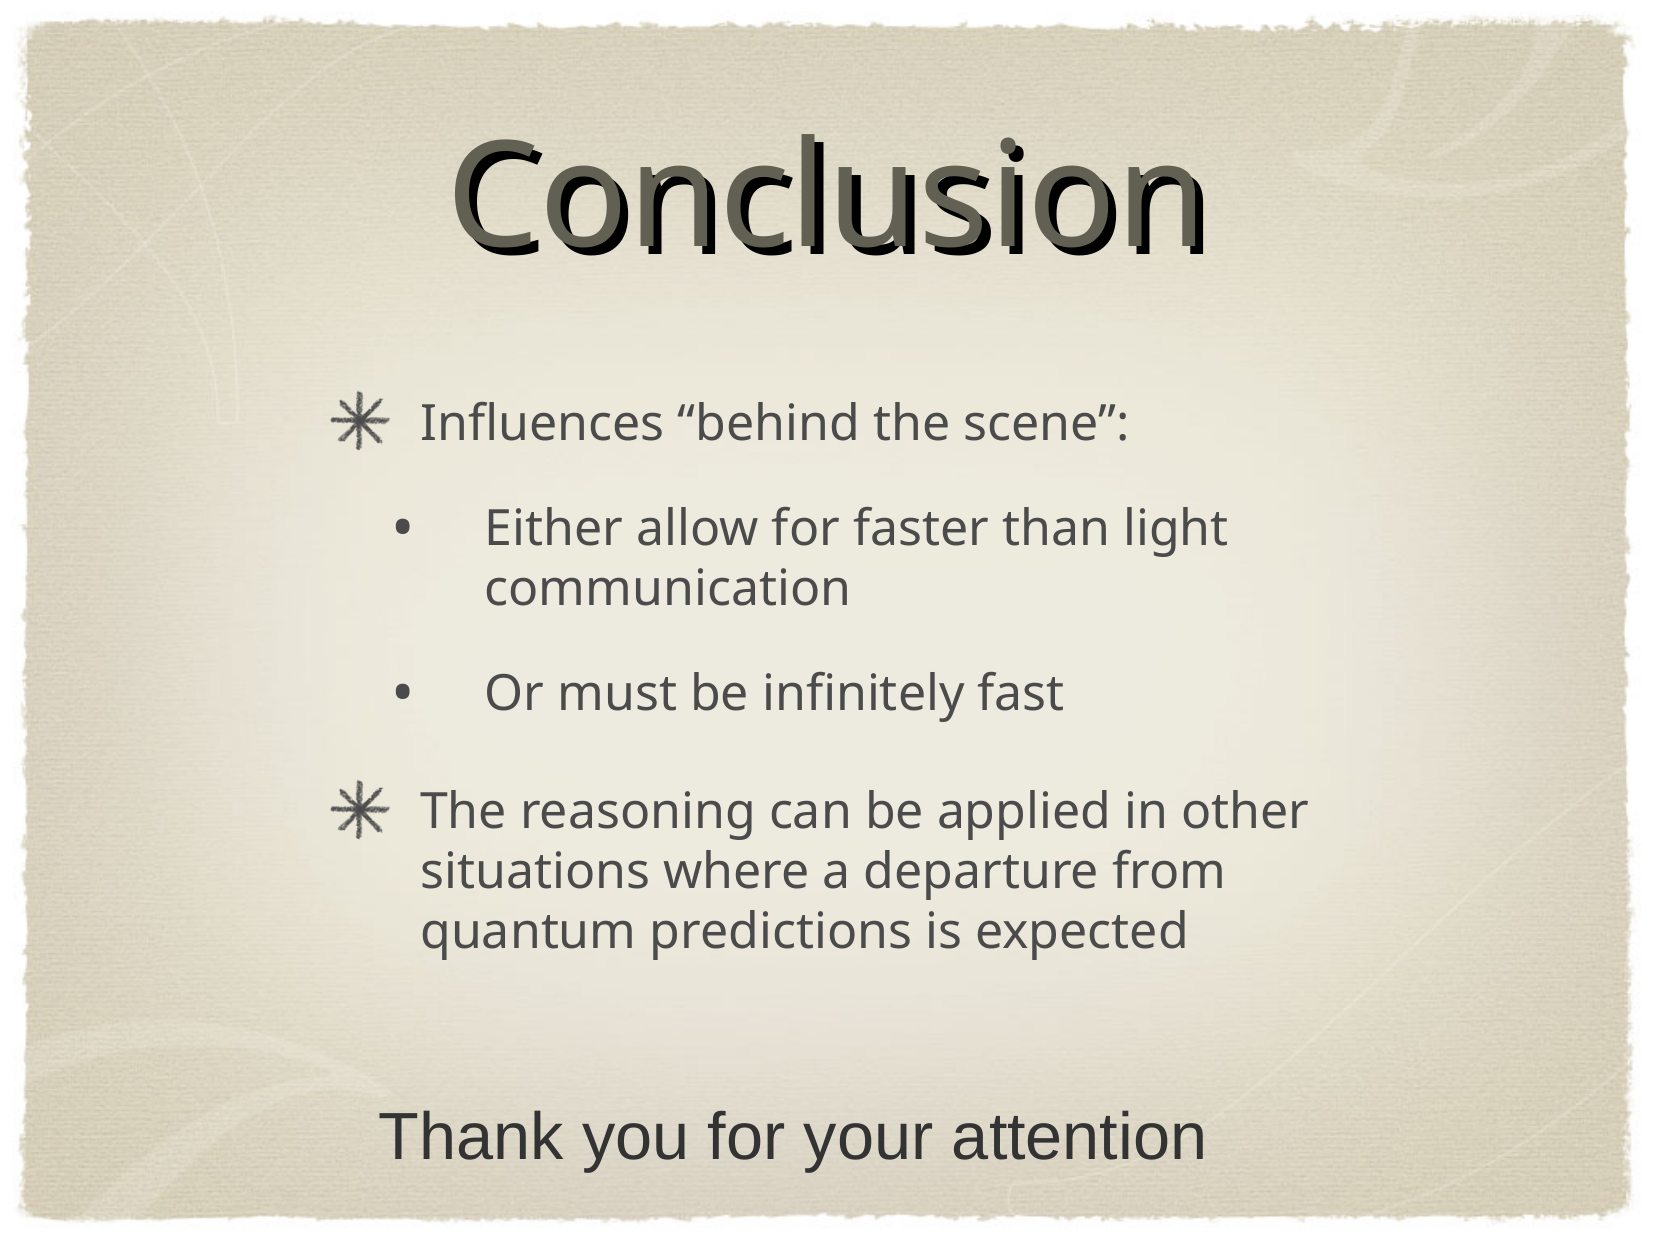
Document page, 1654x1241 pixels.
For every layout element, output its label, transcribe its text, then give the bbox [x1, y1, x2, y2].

title Conclusion [100, 32, 1554, 343]
text_box Thank you for your attention [131, 1091, 1456, 1181]
list Influences “behind the scene”: Either allow for faster than light communication Or must be infinitely fast The reasoning can be applied in other situations where a departure from quantum predictions is expected [318, 341, 1336, 1008]
picture [0, 0, 1654, 1241]
